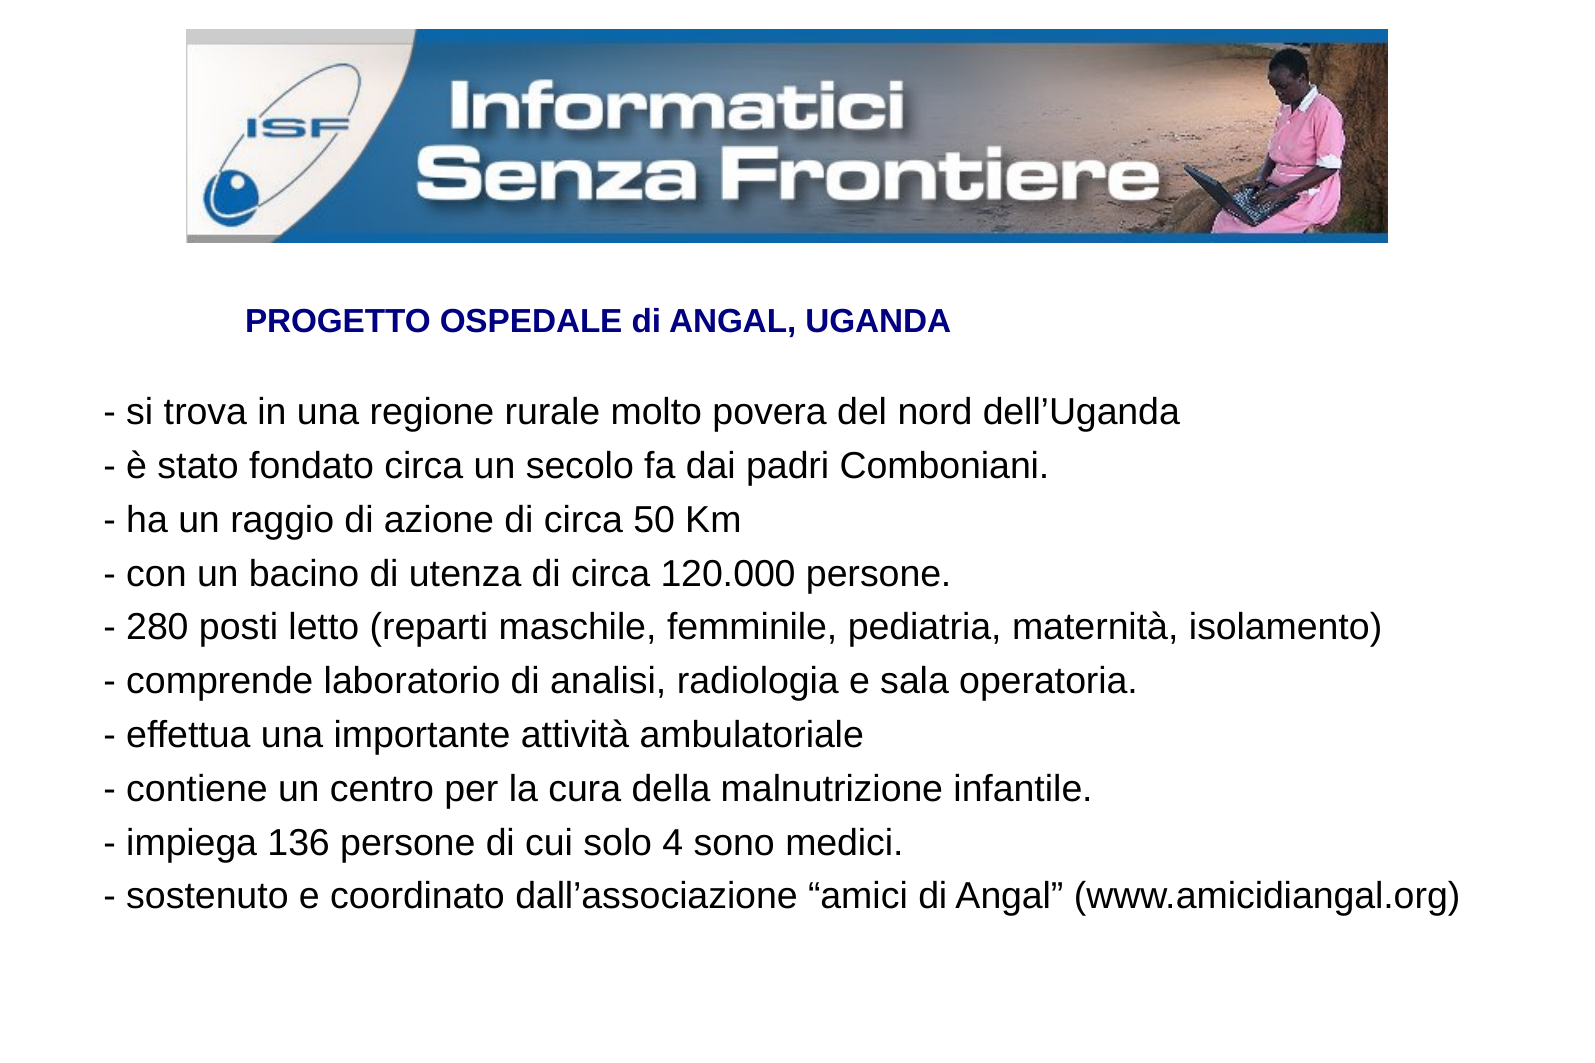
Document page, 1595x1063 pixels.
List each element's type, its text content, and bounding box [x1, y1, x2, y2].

text_box - si trova in una regione rurale molto povera del nord dell’Uganda - è stato fondato circa un secolo fa dai padri Comboniani. - ha un raggio di azione di circa 50 Km - con un bacino di utenza di circa 120.000 persone. - 280 posti letto (reparti maschile, femminile, pediatria, maternità, isolamento) - comprende laboratorio di analisi, radiologia e sala operatoria. - effettua una importante attività ambulatoriale - contiene un centro per la cura della malnutrizione infantile. - impiega 136 persone di cui solo 4 sono medici. - sostenuto e coordinato dall’associazione “amici di Angal” (www.amicidiangal.org) [88, 383, 1506, 926]
subtitle PROGETTO OSPEDALE di ANGAL, UGANDA [79, 287, 1004, 355]
picture [186, 29, 1388, 243]
